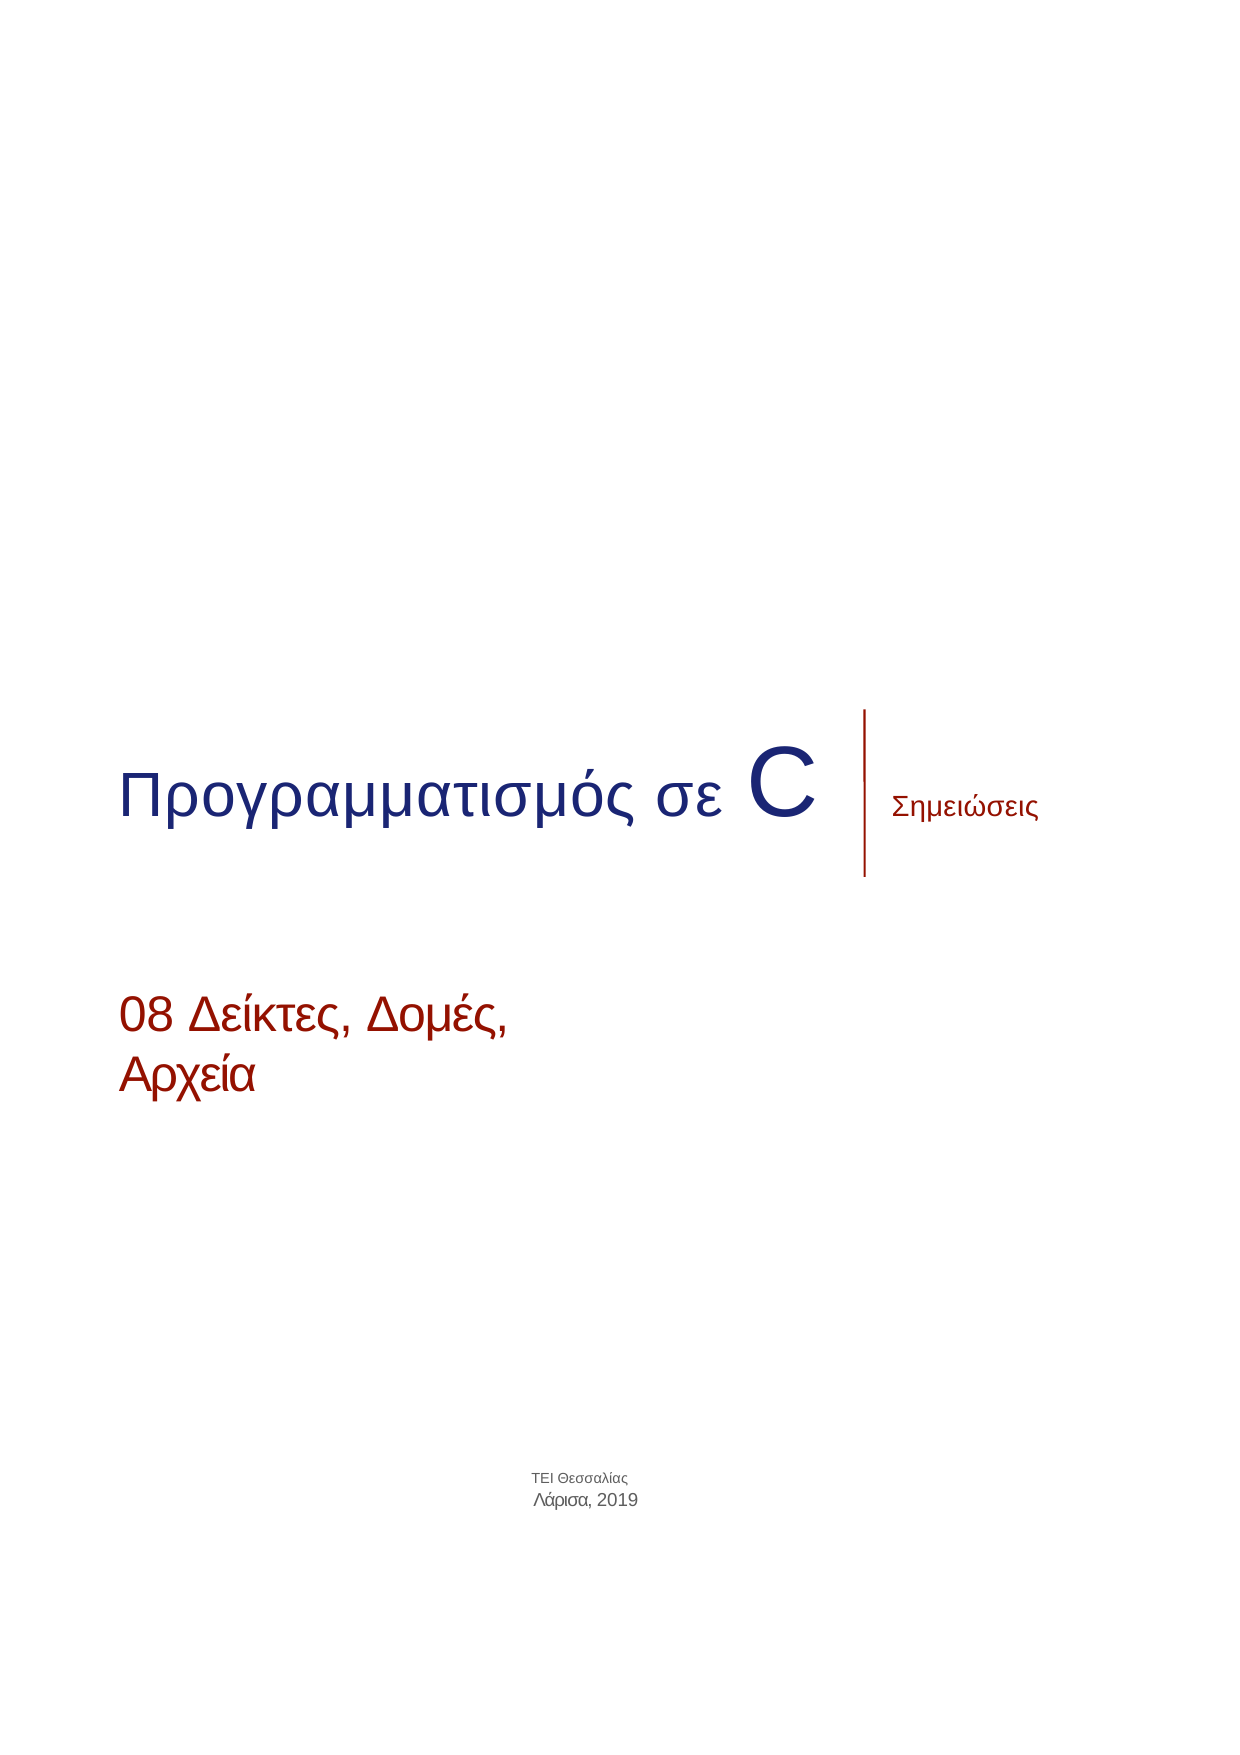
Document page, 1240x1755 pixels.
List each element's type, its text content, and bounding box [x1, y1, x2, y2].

text_box 08 Δείκτες, Δομές, Αρχεία [116, 979, 662, 1102]
text_box TEI Θεσσαλίας Λάρισα, 2019 [529, 1465, 711, 1510]
text_box Σημειώσεις [889, 785, 1045, 823]
text_box Προγραμματισμός σε C [116, 714, 829, 837]
